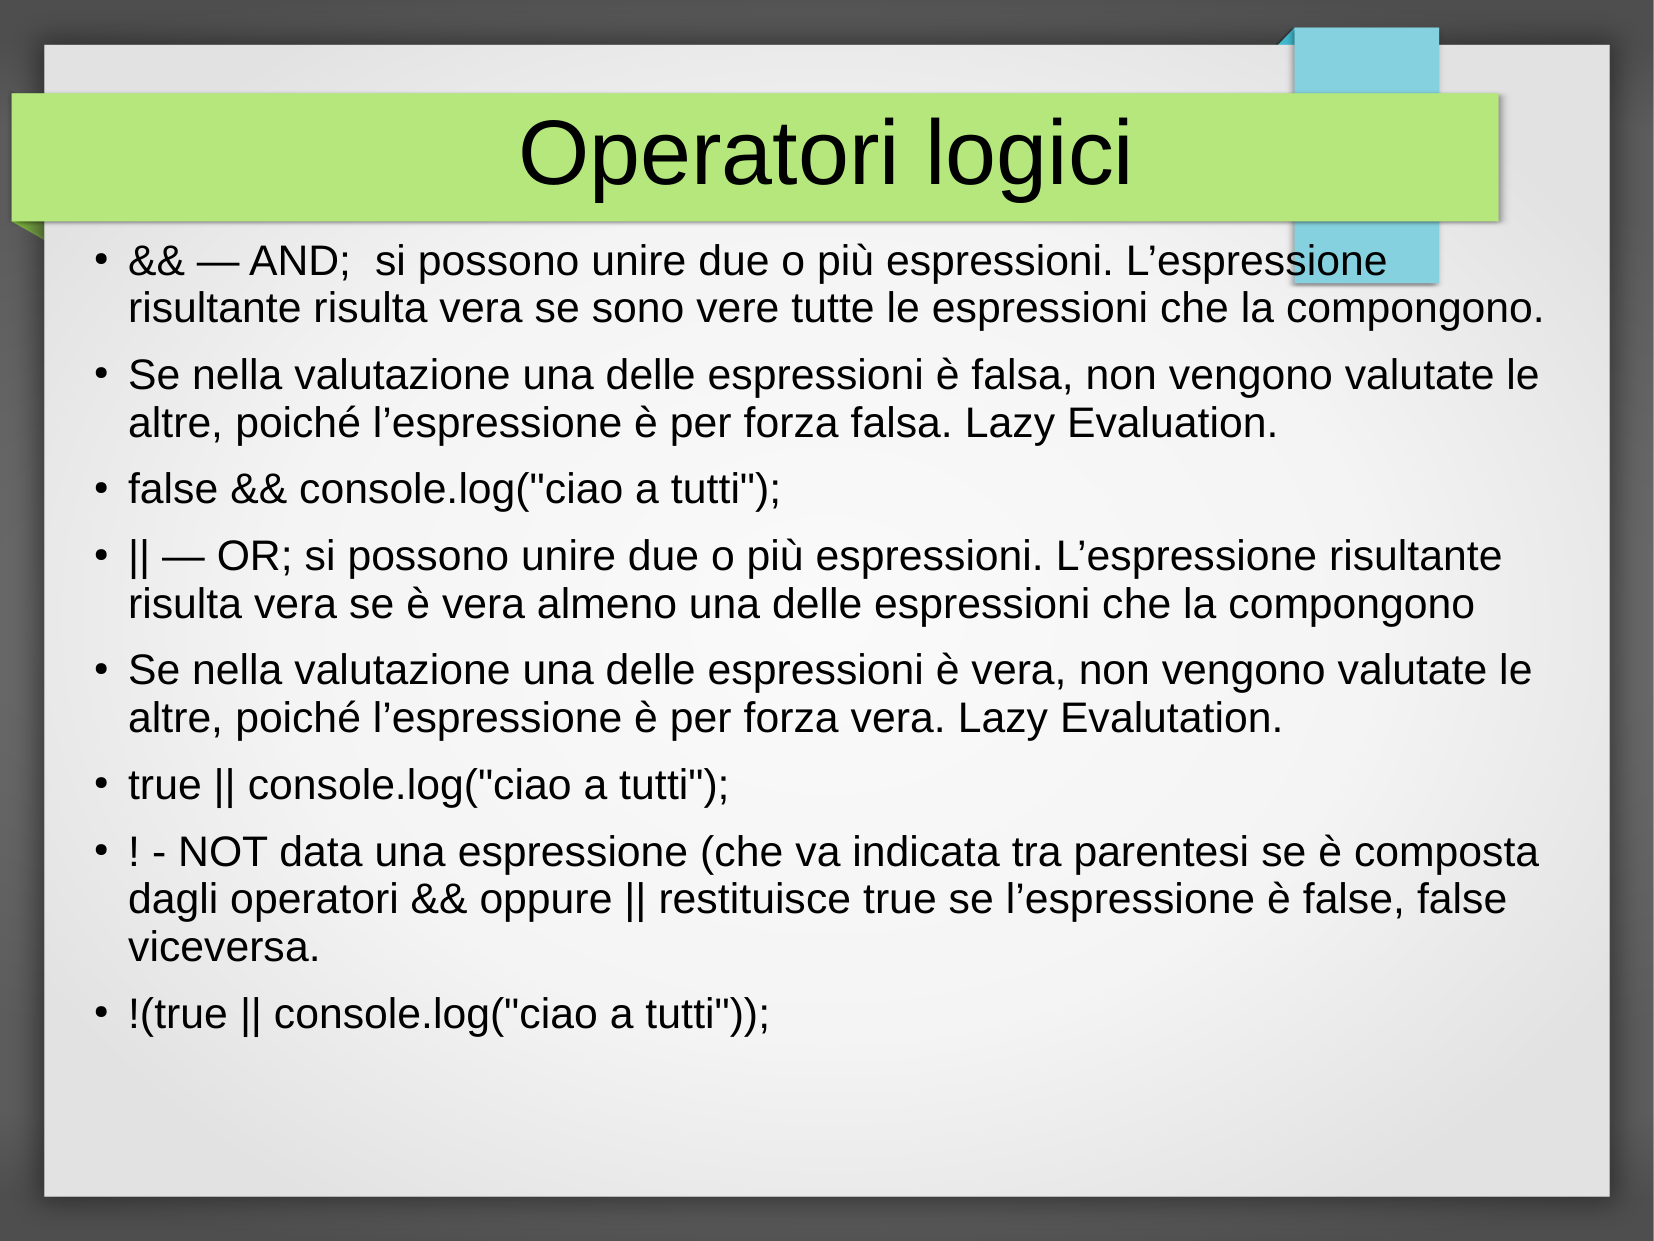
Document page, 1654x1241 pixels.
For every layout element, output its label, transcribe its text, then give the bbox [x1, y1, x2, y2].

title Operatori logici [82, 49, 1571, 236]
list && — AND; si possono unire due o più espressioni. L’espressione risultante risulta vera se sono vere tutte le espressioni che la compongono. Se nella valutazione una delle espressioni è falsa, non vengono valutate le altre, poiché l’espressione è per forza falsa. Lazy Evaluation. false && console.log("ciao a tutti"); || — OR; si possono unire due o più espressioni. L’espressione risultante risulta vera se è vera almeno una delle espressioni che la compongono Se nella valutazione una delle espressioni è vera, non vengono valutate le altre, poiché l’espressione è per forza vera. Lazy Evalutation. true || console.log("ciao a tutti"); ! - NOT data una espressione (che va indicata tra parentesi se è composta dagli operatori && oppure || restituisce true se l’espressione è false, false viceversa. !(true || console.log("ciao a tutti")); [82, 236, 1571, 1170]
picture [0, 0, 1654, 1241]
